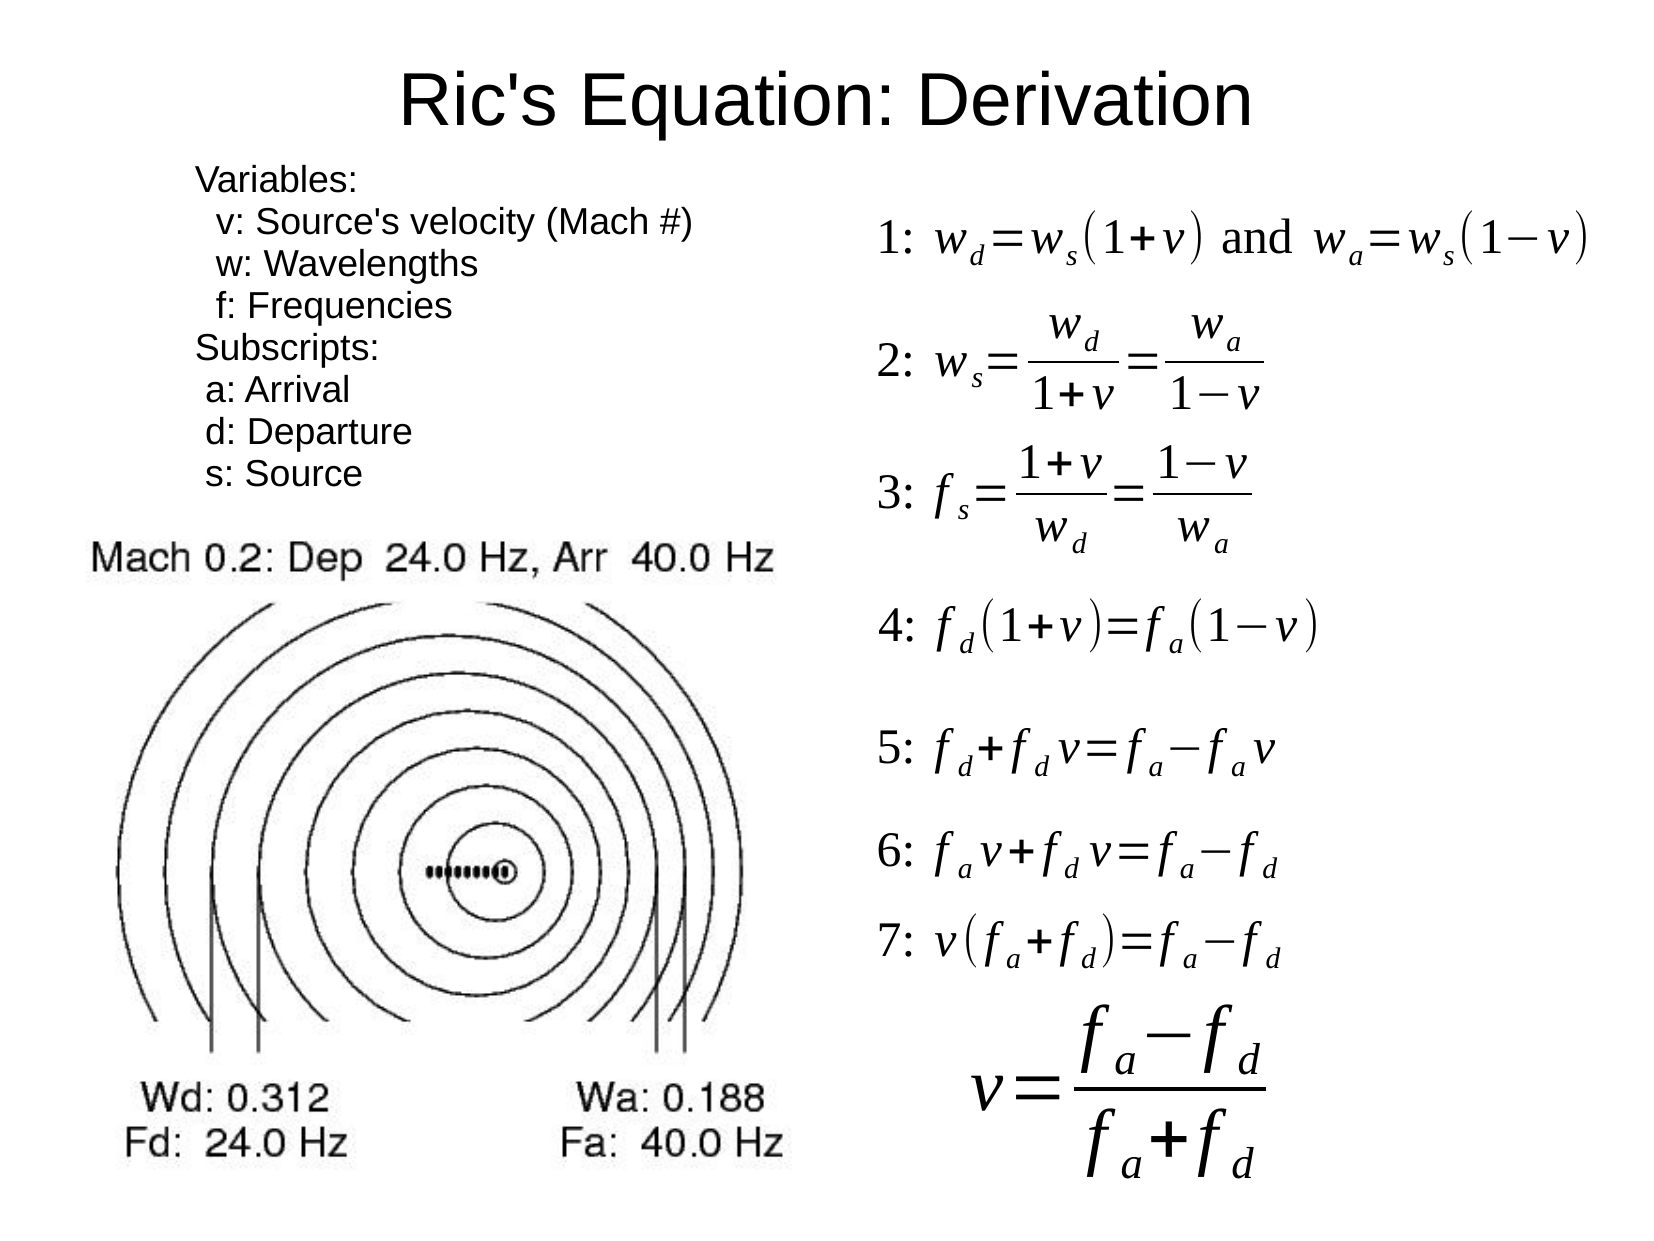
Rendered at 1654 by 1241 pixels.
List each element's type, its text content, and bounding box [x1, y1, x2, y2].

chart [870, 720, 1285, 783]
chart [870, 822, 1286, 886]
title Ric's Equation: Derivation [82, 48, 1571, 152]
chart [870, 435, 1261, 560]
chart [870, 596, 1326, 661]
chart [870, 911, 1288, 976]
text_box Variables: v: Source's velocity (Mach #) w: Wavelengths f: Frequencies Subscripts: a: Arrival d: Departure s: Source [180, 151, 766, 525]
picture [56, 525, 826, 1186]
chart [961, 990, 1276, 1189]
chart [870, 208, 1597, 273]
chart [870, 295, 1273, 421]
